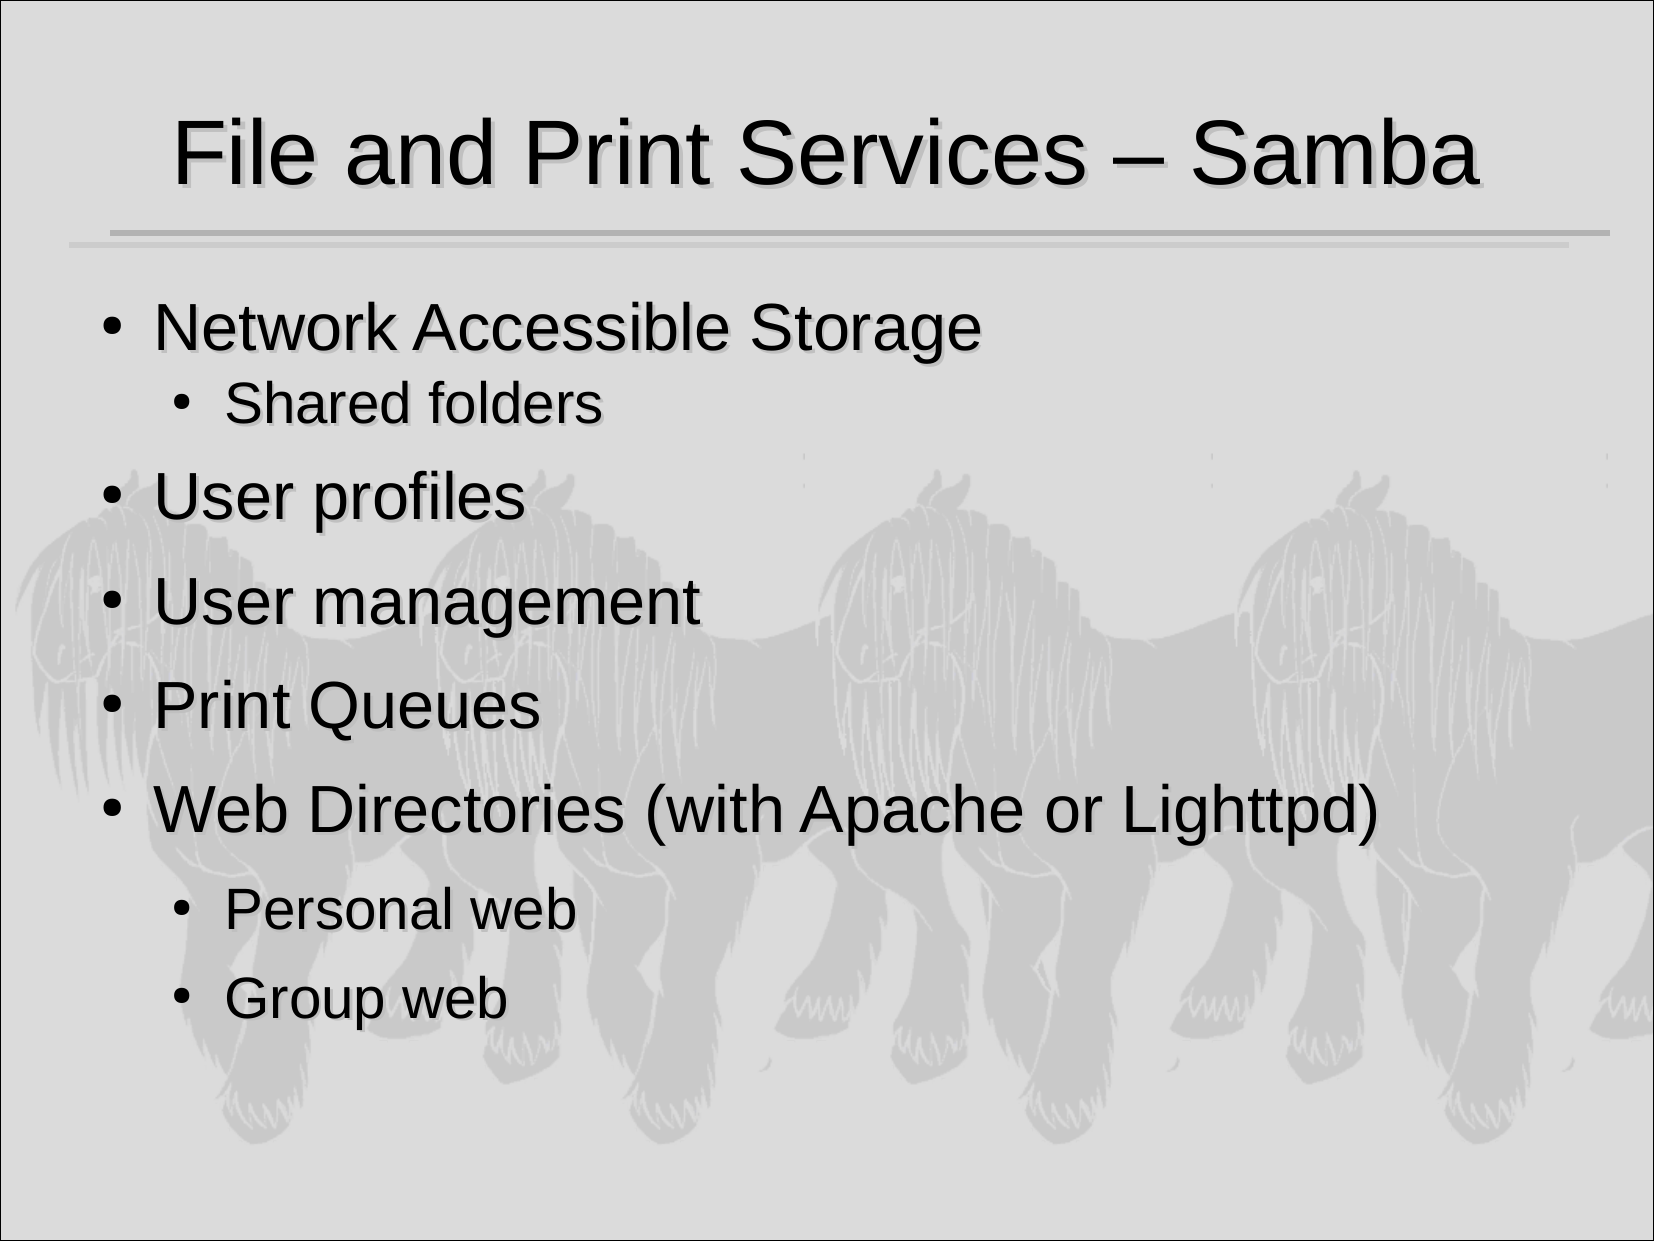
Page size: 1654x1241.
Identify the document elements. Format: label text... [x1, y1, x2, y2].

title File and Print Services – Samba [82, 56, 1571, 250]
list Network Accessible Storage Shared folders User profiles User management Print Queues Web Directories (with Apache or Lighttpd) Personal web Group web [82, 290, 1571, 1095]
